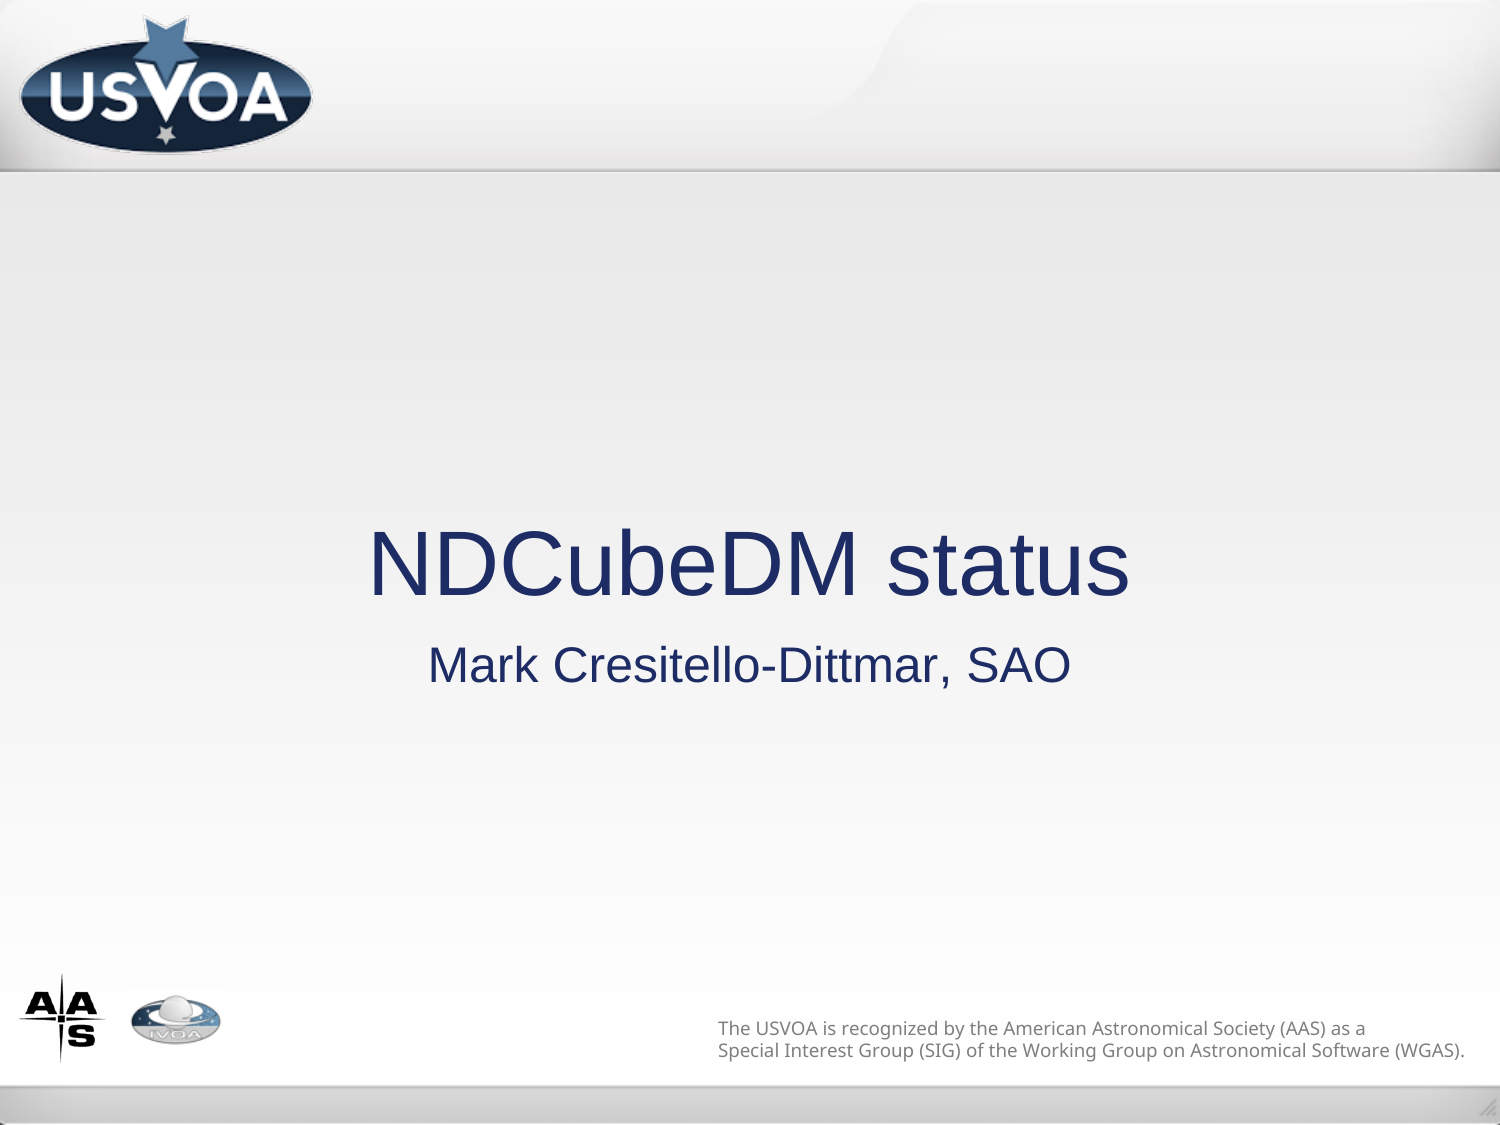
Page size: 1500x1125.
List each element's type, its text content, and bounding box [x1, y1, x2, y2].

picture [0, 0, 1500, 1125]
text_box Mark Cresitello-Dittmar, SAO [68, 624, 1432, 749]
text_box NDCubeDM status [68, 355, 1432, 622]
